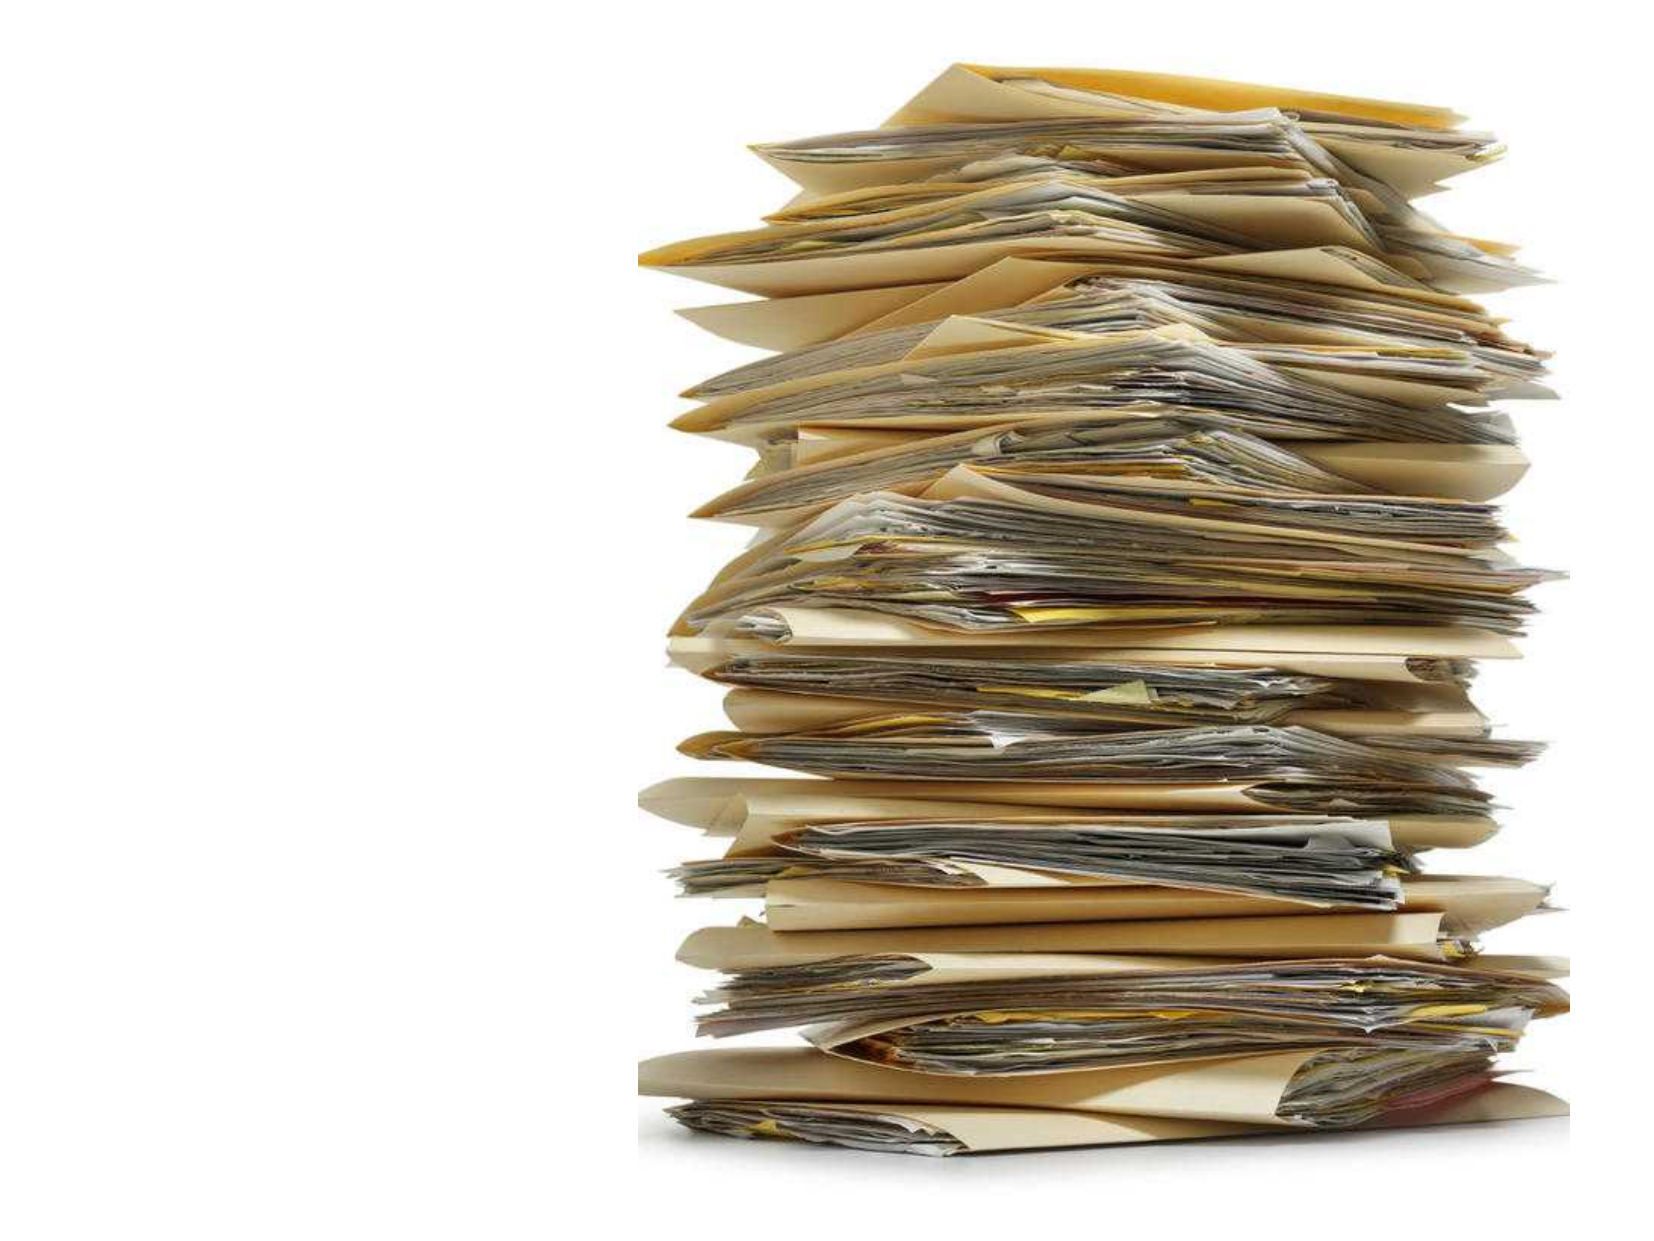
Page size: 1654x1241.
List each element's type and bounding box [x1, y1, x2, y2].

picture [638, 0, 1570, 1227]
